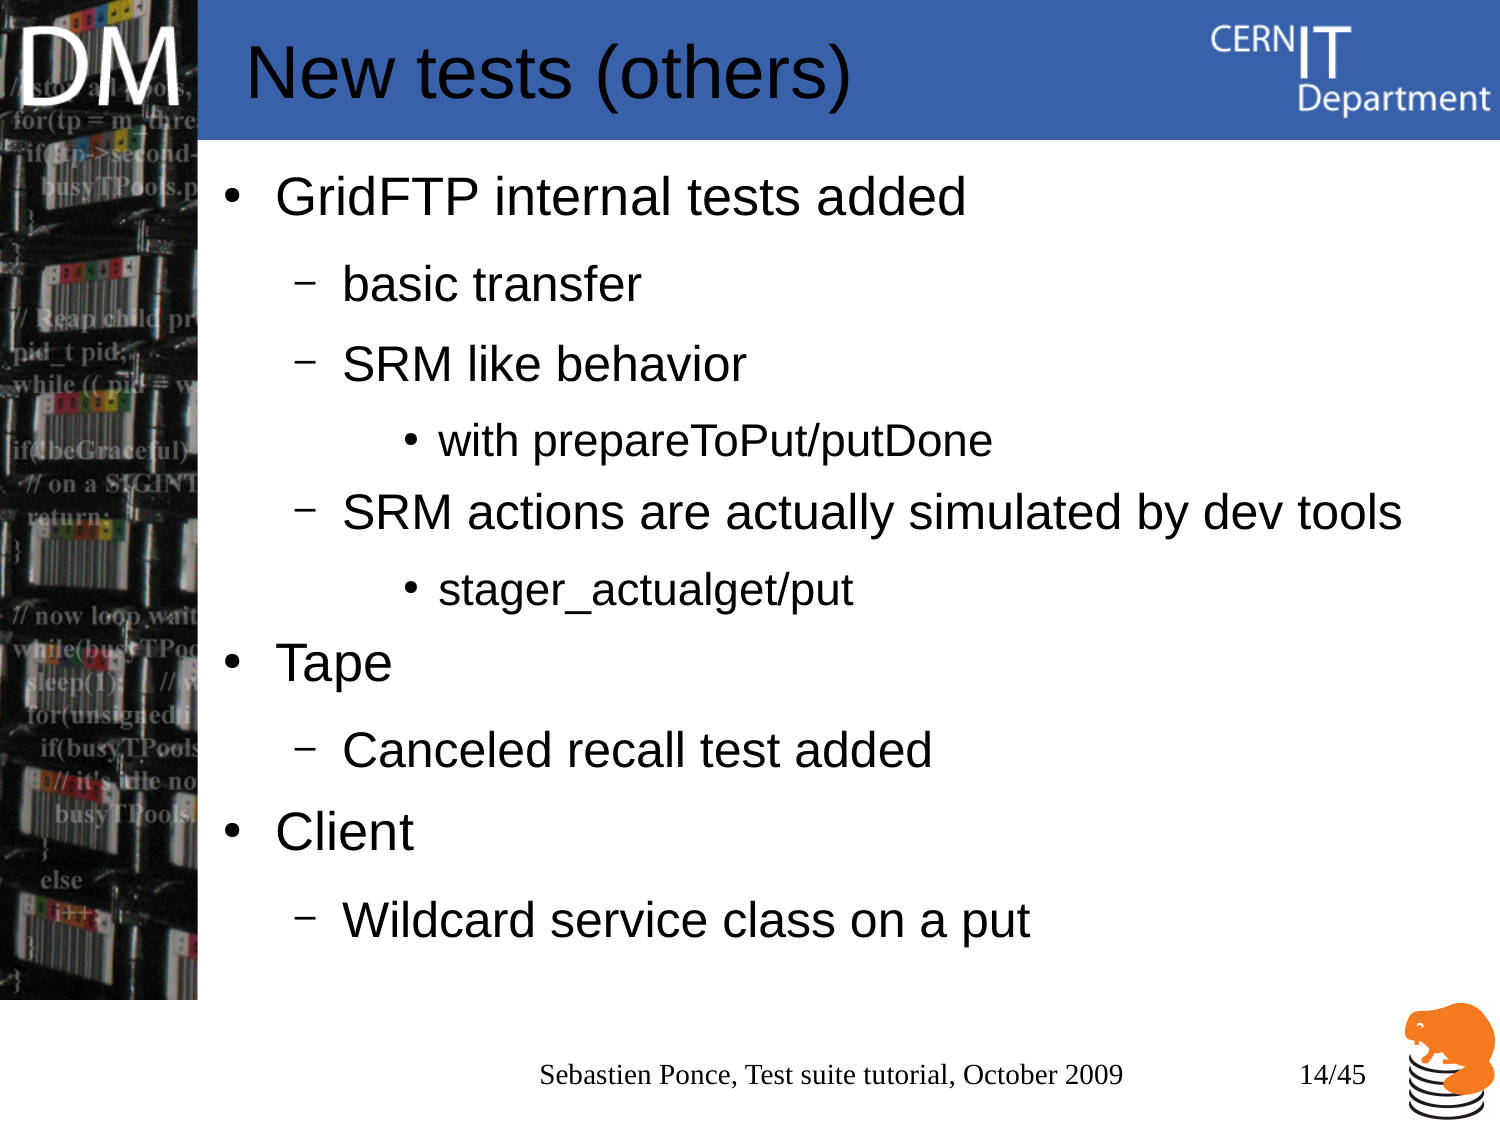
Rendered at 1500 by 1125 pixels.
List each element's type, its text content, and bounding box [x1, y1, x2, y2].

picture [1404, 1003, 1495, 1120]
picture [198, 0, 1500, 140]
list GridFTP internal tests added basic transfer SRM like behavior with prepareToPut/putDone SRM actions are actually simulated by dev tools stager_actualget/put Tape Canceled recall test added Client Wildcard service class on a put [171, 151, 1451, 1074]
title New tests (others) [230, 0, 1181, 138]
